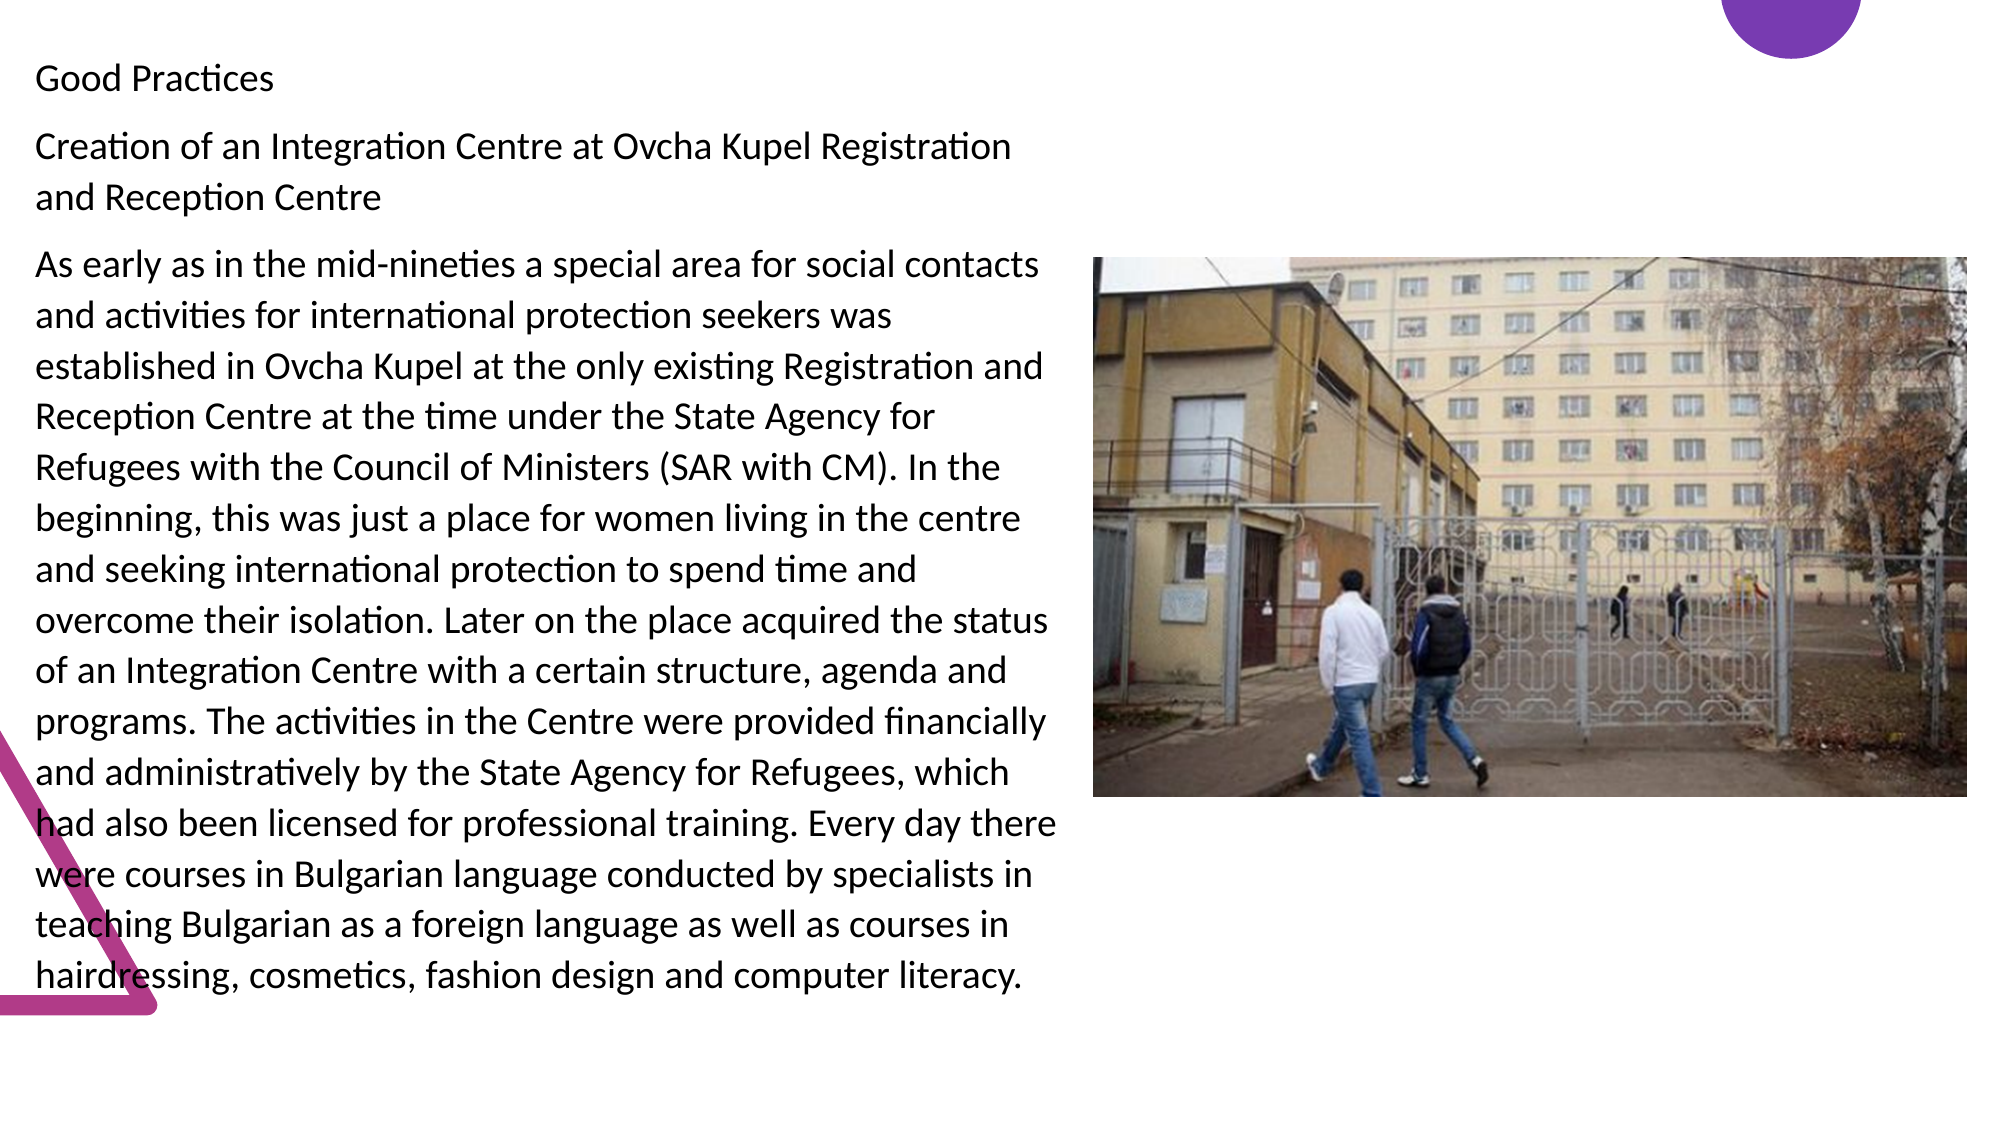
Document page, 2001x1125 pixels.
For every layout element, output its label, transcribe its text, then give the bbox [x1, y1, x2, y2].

text_box Good Practices Creation of an Integration Centre at Ovcha Kupel Registration and Reception Centre As early as in the mid-nineties a special area for social contacts and activities for international protection seekers was established in Ovcha Kupel at the only existing Registration and Reception Centre at the time under the State Agency for Refugees with the Council of Ministers (SAR with CM). In the beginning, this was just a place for women living in the centre and seeking international protection to spend time and overcome their isolation. Later on the place acquired the status of an Integration Centre with a certain structure, agenda and programs. The activities in the Centre were provided financially and administratively by the State Agency for Refugees, which had also been licensed for professional training. Every day there were courses in Bulgarian language conducted by specialists in teaching Bulgarian as a foreign language as well as courses in hairdressing, cosmetics, fashion design and computer literacy. [20, 41, 1094, 1012]
picture [1093, 257, 1967, 797]
